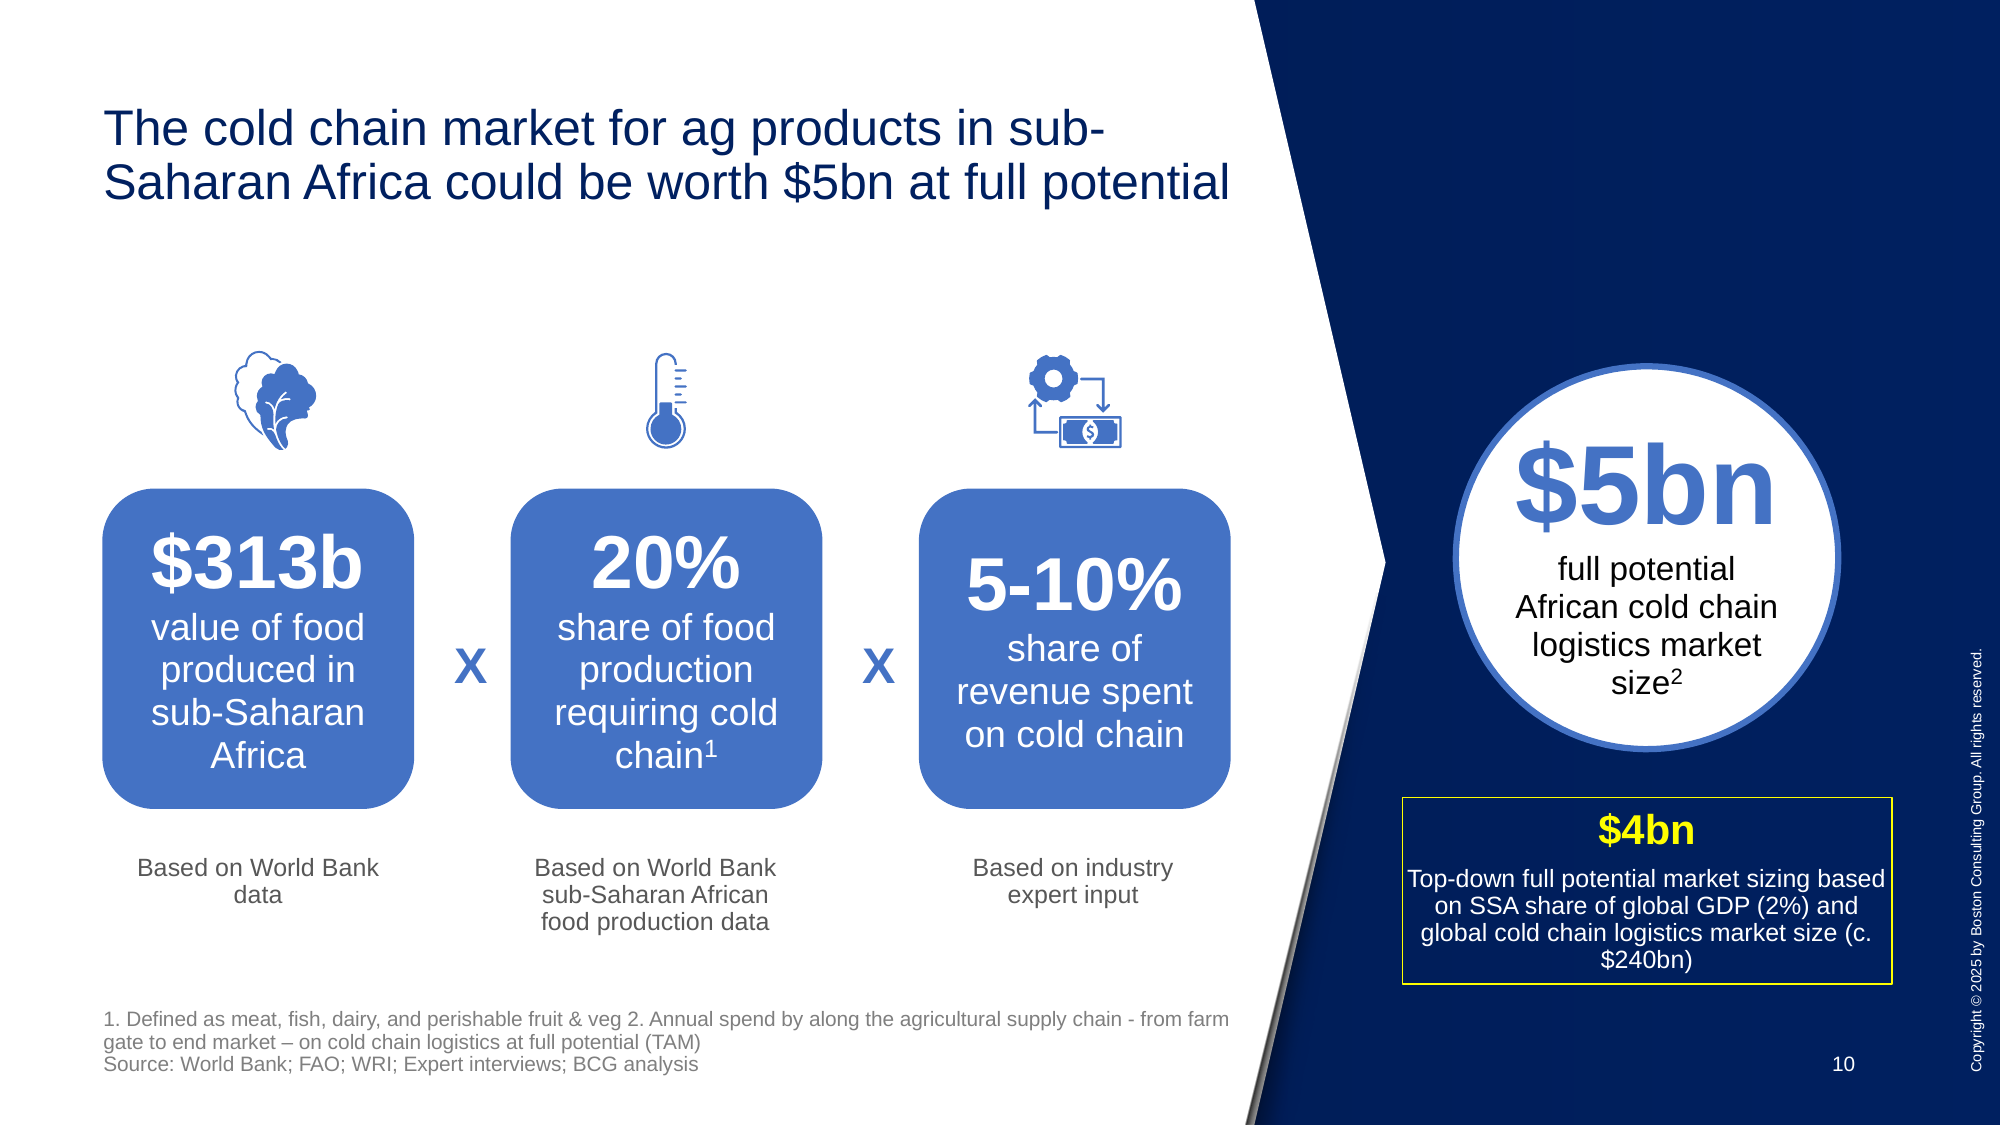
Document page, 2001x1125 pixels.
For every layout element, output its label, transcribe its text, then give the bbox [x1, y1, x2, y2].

text_box Based on industry expert input [939, 855, 1208, 972]
text_box [234, 350, 317, 451]
text_box Based on World Bank data [124, 855, 393, 972]
title The cold chain market for ag products in sub-Saharan Africa could be worth $5bn at full potential [103, 102, 1246, 212]
text_box [1028, 398, 1122, 449]
text_box 20% share of food production requiring cold chain1 [510, 488, 823, 809]
text_box 5-10% share of revenue spent on cold chain [918, 488, 1231, 809]
text_box $4bn Top-down full potential market sizing based on SSA share of global GDP (2%) and global cold chain logistics market size (c.$240bn) [1402, 797, 1892, 985]
text_box X [871, 670, 885, 682]
text_box Based on World Bank sub-Saharan African food production data [521, 855, 790, 972]
text_box 1. Defined as meat, fish, dairy, and perishable fruit & veg 2. Annual spend by along the agricultural supply chain - from farm gate to end market – on cold chain logistics at full potential (TAM) Source: World Bank; FAO; WRI; Expert interviews; BCG analysis [103, 1009, 1260, 1076]
text_box [646, 352, 686, 449]
text_box X [837, 616, 904, 681]
text_box $5bn full potential African cold chain logistics market size2 [1455, 366, 1839, 750]
text_box X [463, 670, 477, 682]
text_box X [429, 616, 496, 681]
text_box $313b value of food produced in sub-Saharan Africa [102, 488, 415, 809]
text_box [1029, 355, 1078, 402]
text_box [1079, 377, 1110, 413]
